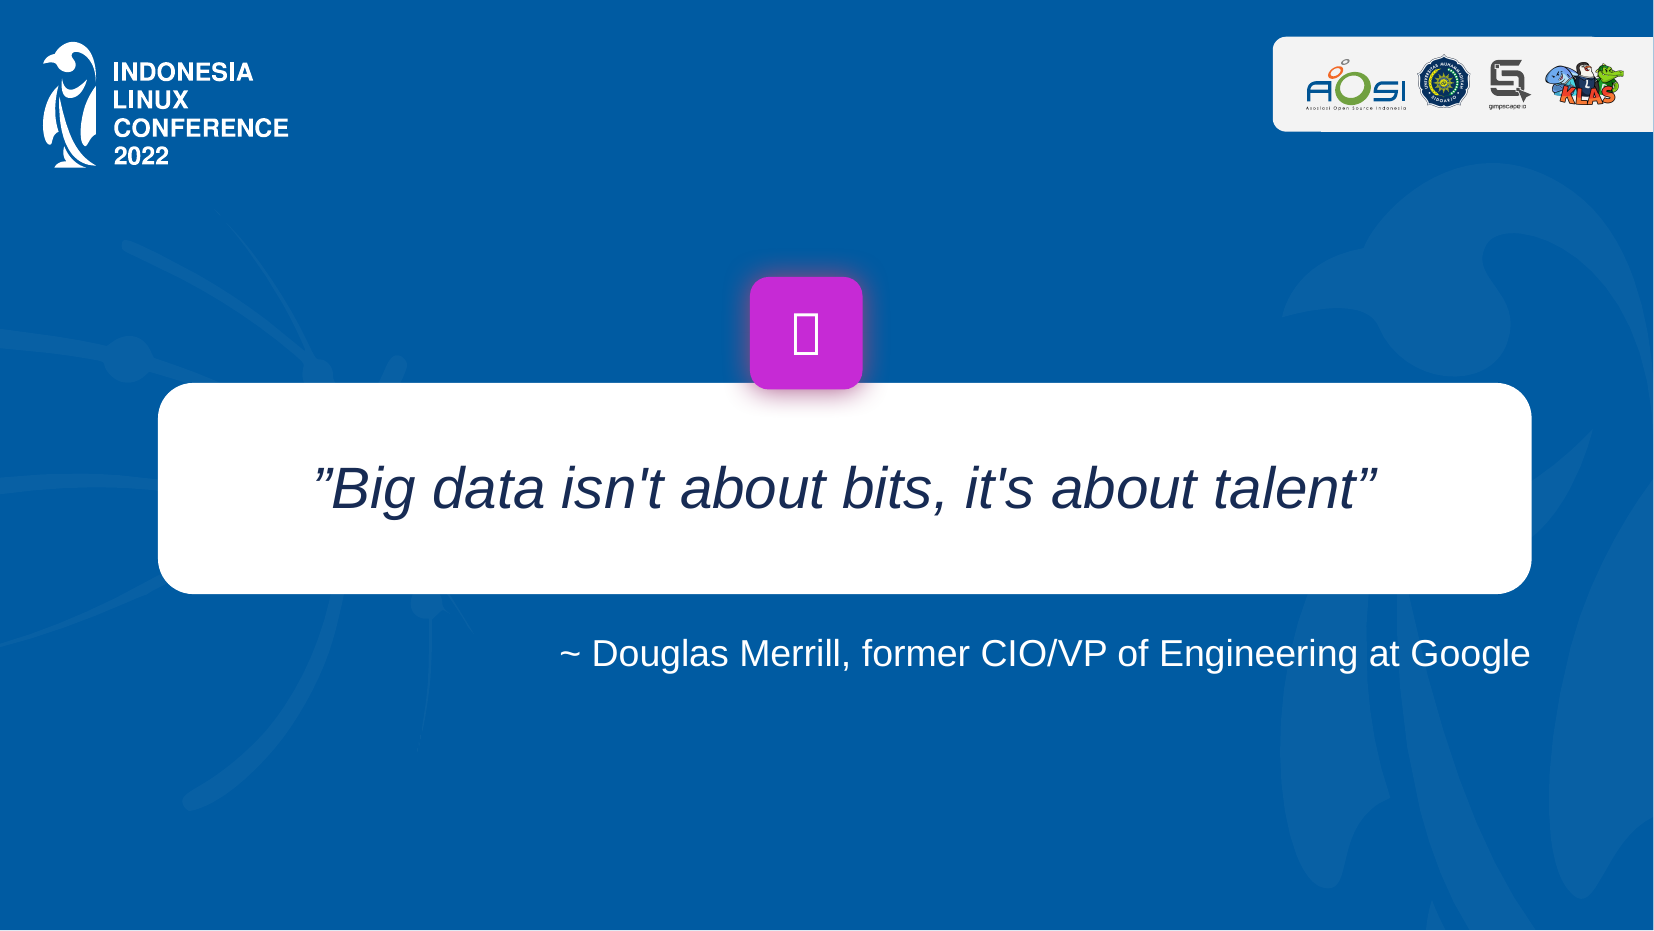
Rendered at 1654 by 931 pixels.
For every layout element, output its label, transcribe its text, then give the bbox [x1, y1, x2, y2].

picture [1417, 54, 1471, 108]
text_box ”Big data isn't about bits, it's about talent” [157, 382, 1532, 595]
picture [1545, 62, 1624, 105]
text_box 📜 [749, 276, 863, 390]
subtitle ~ Douglas Merrill, former CIO/VP of Engineering at Google [406, 581, 1532, 725]
